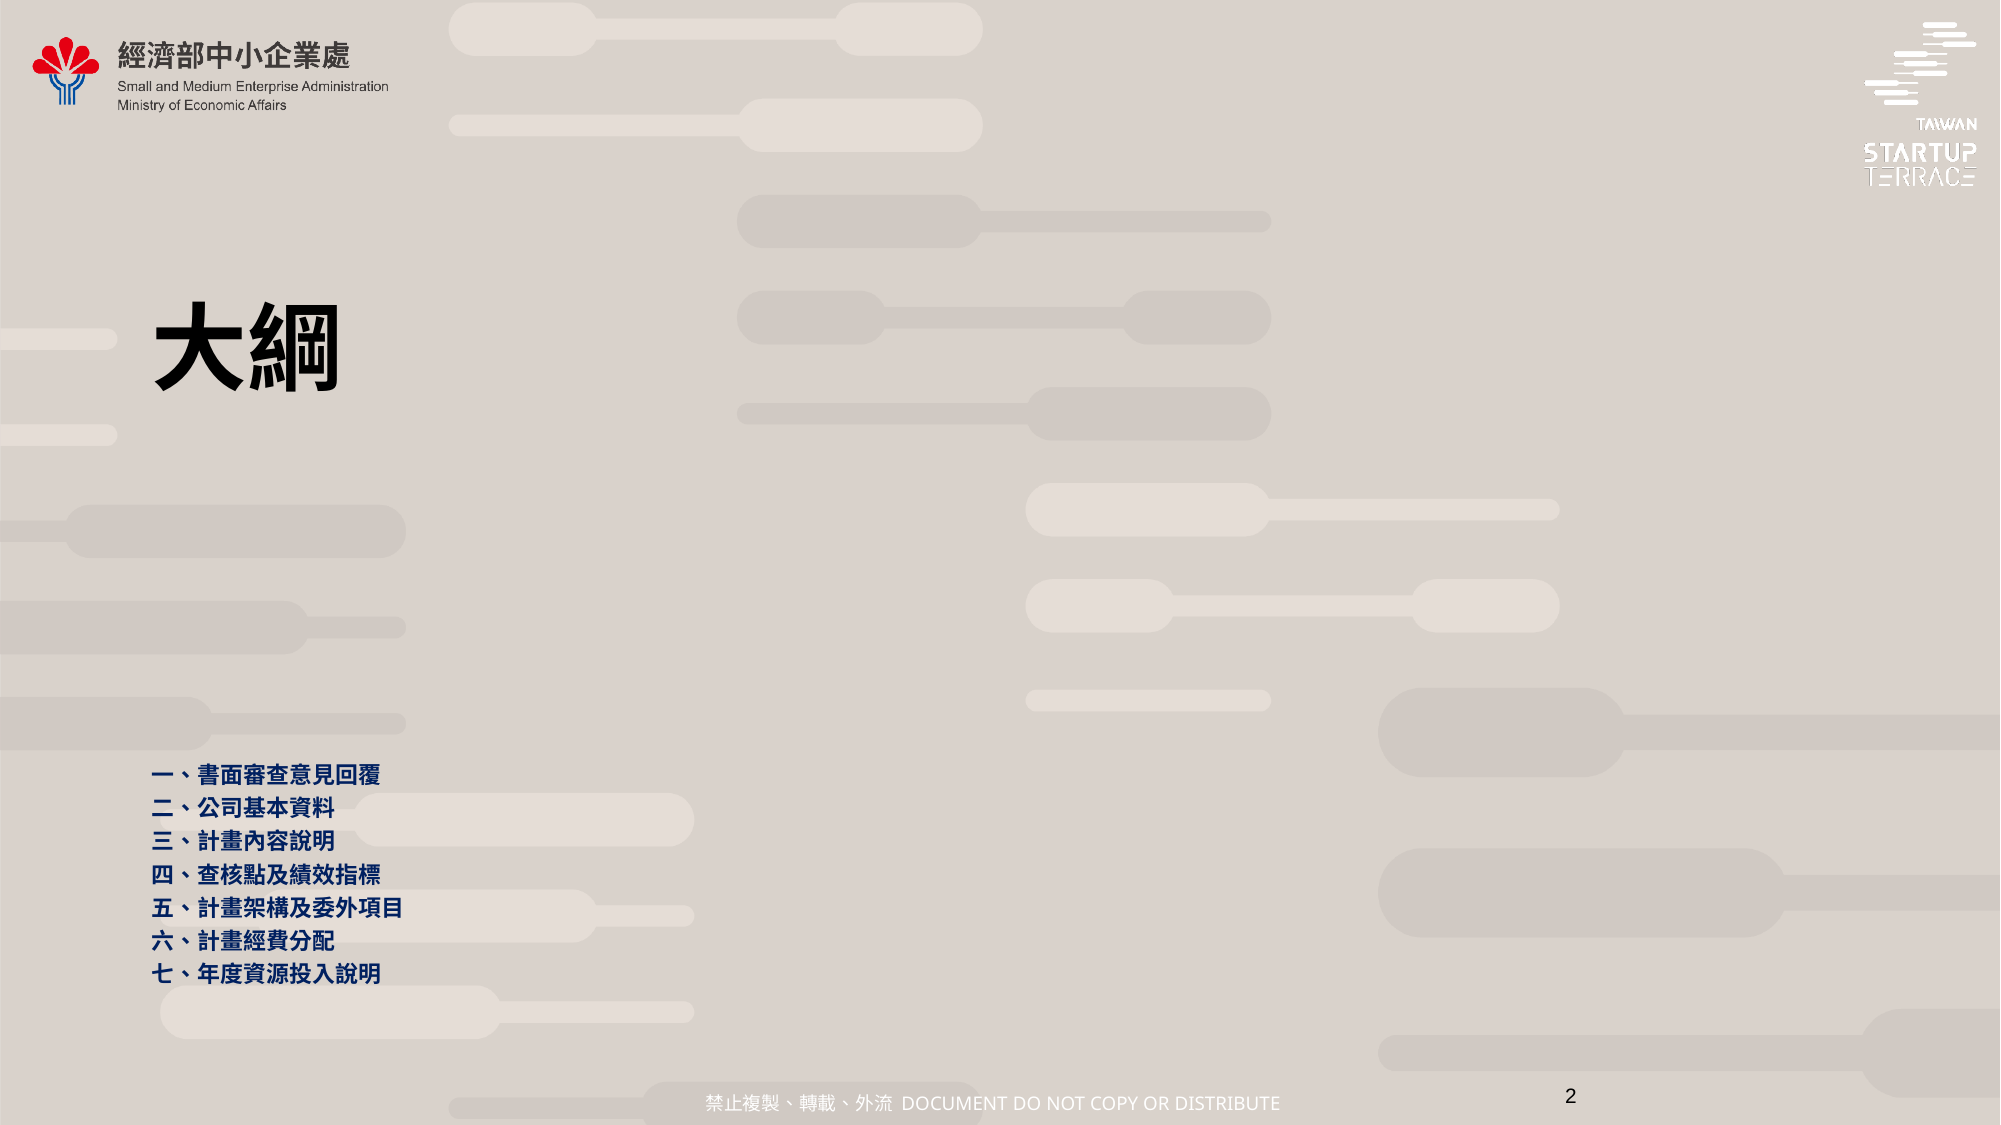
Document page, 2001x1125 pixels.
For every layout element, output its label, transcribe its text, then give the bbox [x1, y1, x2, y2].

list 一、書面審查意見回覆 二、公司基本資料 三、計畫內容說明 四、查核點及績效指標 五、計畫架構及委外項目 六、計畫經費分配 七、年度資源投入說明 [144, 390, 1870, 959]
title 大綱 [144, 207, 1870, 390]
text_box 2 [1550, 1064, 2000, 1125]
